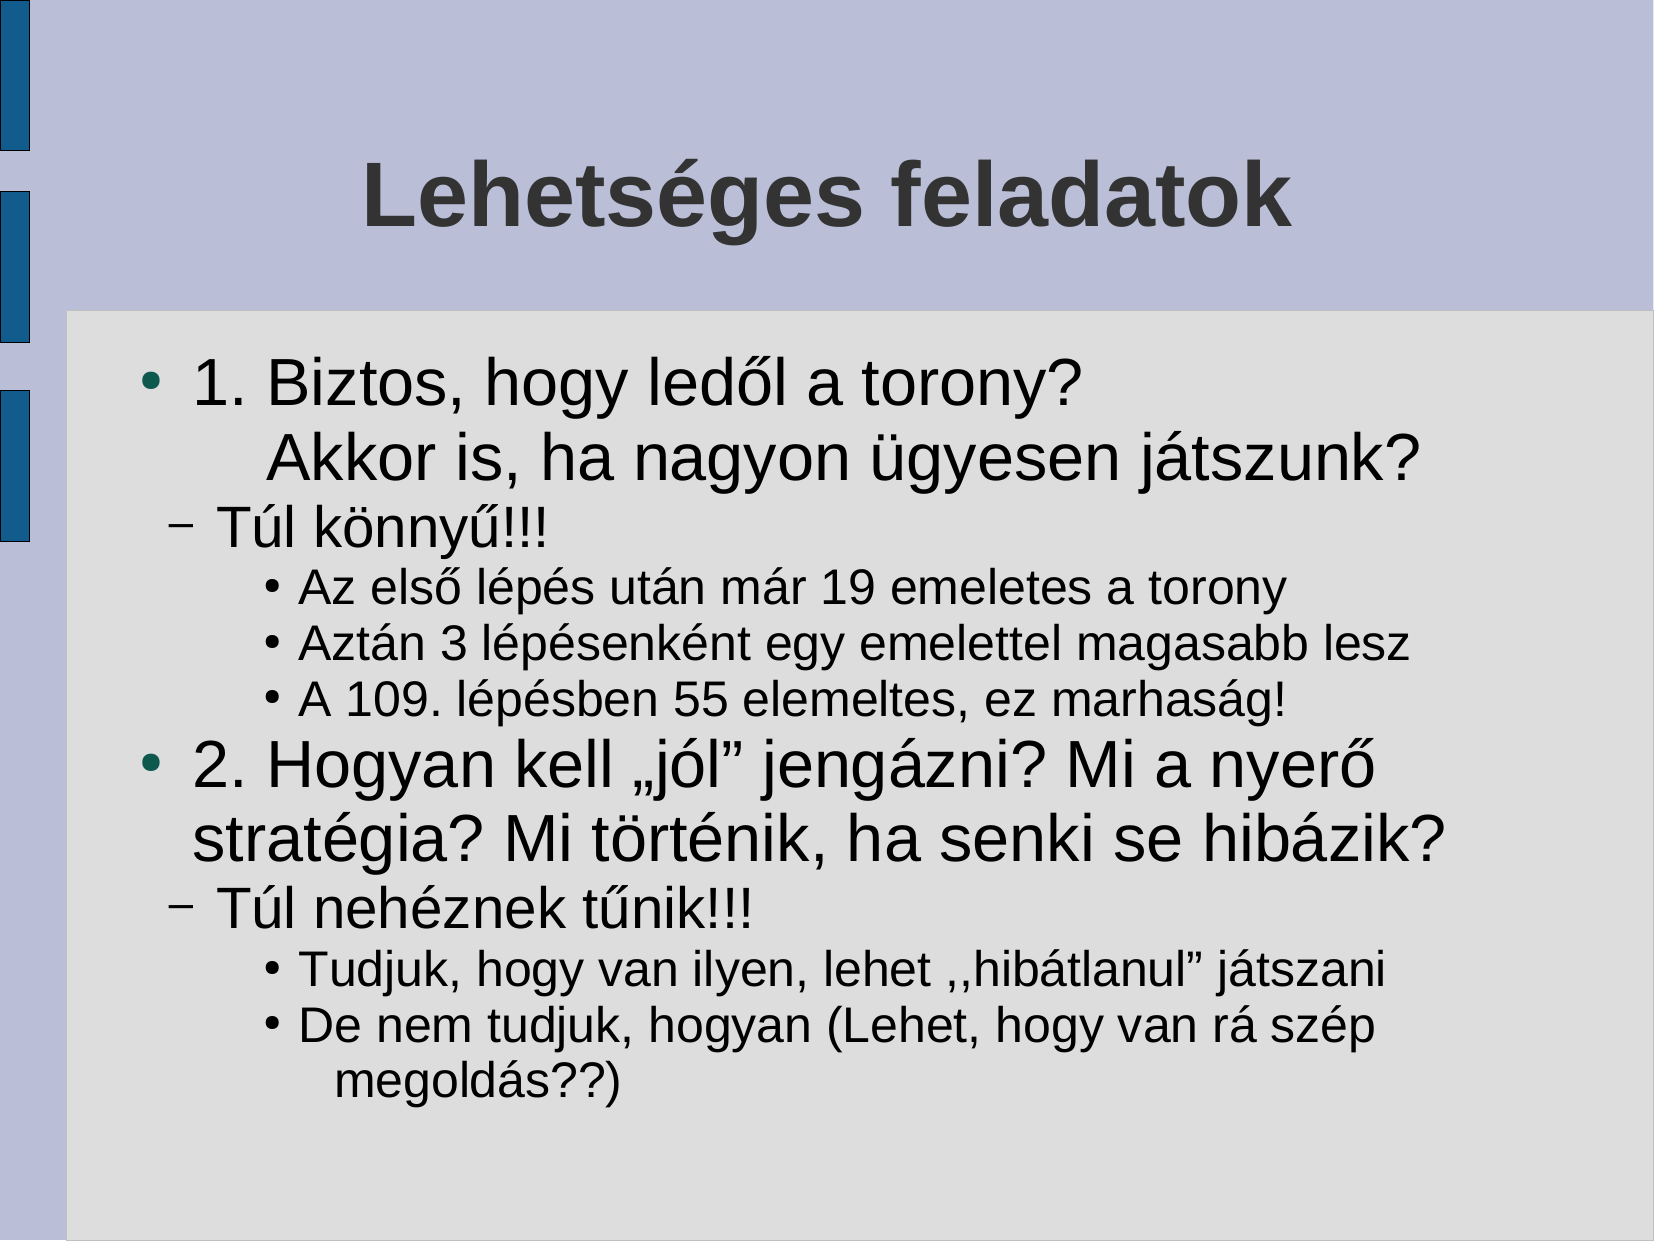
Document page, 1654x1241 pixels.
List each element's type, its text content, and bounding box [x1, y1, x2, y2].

title Lehetséges feladatok [121, 98, 1534, 291]
list 1. Biztos, hogy ledől a torony? Akkor is, ha nagyon ügyesen játszunk? Túl könnyű!!! Az első lépés után már 19 emeletes a torony Aztán 3 lépésenként egy emelettel magasabb lesz A 109. lépésben 55 elemeltes, ez marhaság! 2. Hogyan kell „jól” jengázni? Mi a nyerő stratégia? Mi történik, ha senki se hibázik? Túl nehéznek tűnik!!! Tudjuk, hogy van ilyen, lehet ,,hibátlanul” játszani De nem tudjuk, hogyan (Lehet, hogy van rá szép megoldás??) [121, 344, 1534, 1149]
